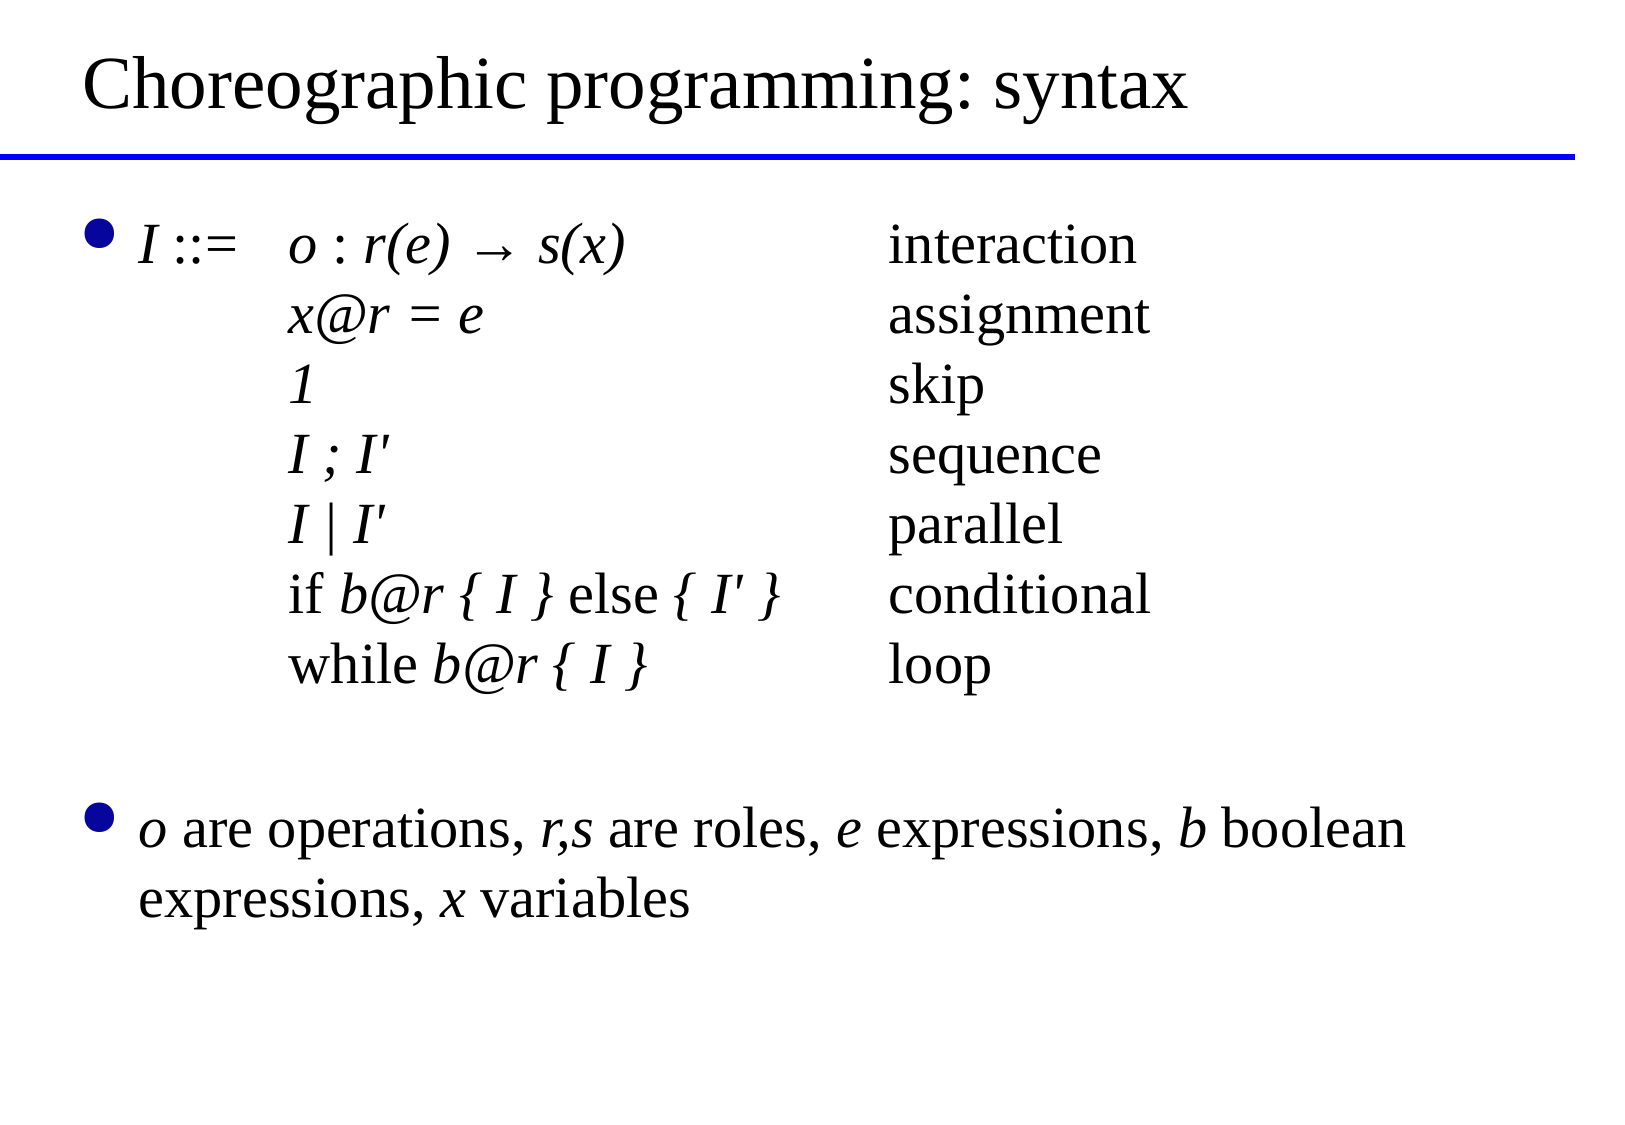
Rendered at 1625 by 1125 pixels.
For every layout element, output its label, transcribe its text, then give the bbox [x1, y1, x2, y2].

title Choreographic programming: syntax [67, 27, 1544, 131]
list I ::= o : r(e) → s(x) interaction x@r = e assignment 1 skip I ; I' sequence I | I' parallel if b@r { I } else { I' } conditional while b@r { I } loop o are operations, r,s are roles, e expressions, b boolean expressions, x variables [67, 198, 1546, 1061]
